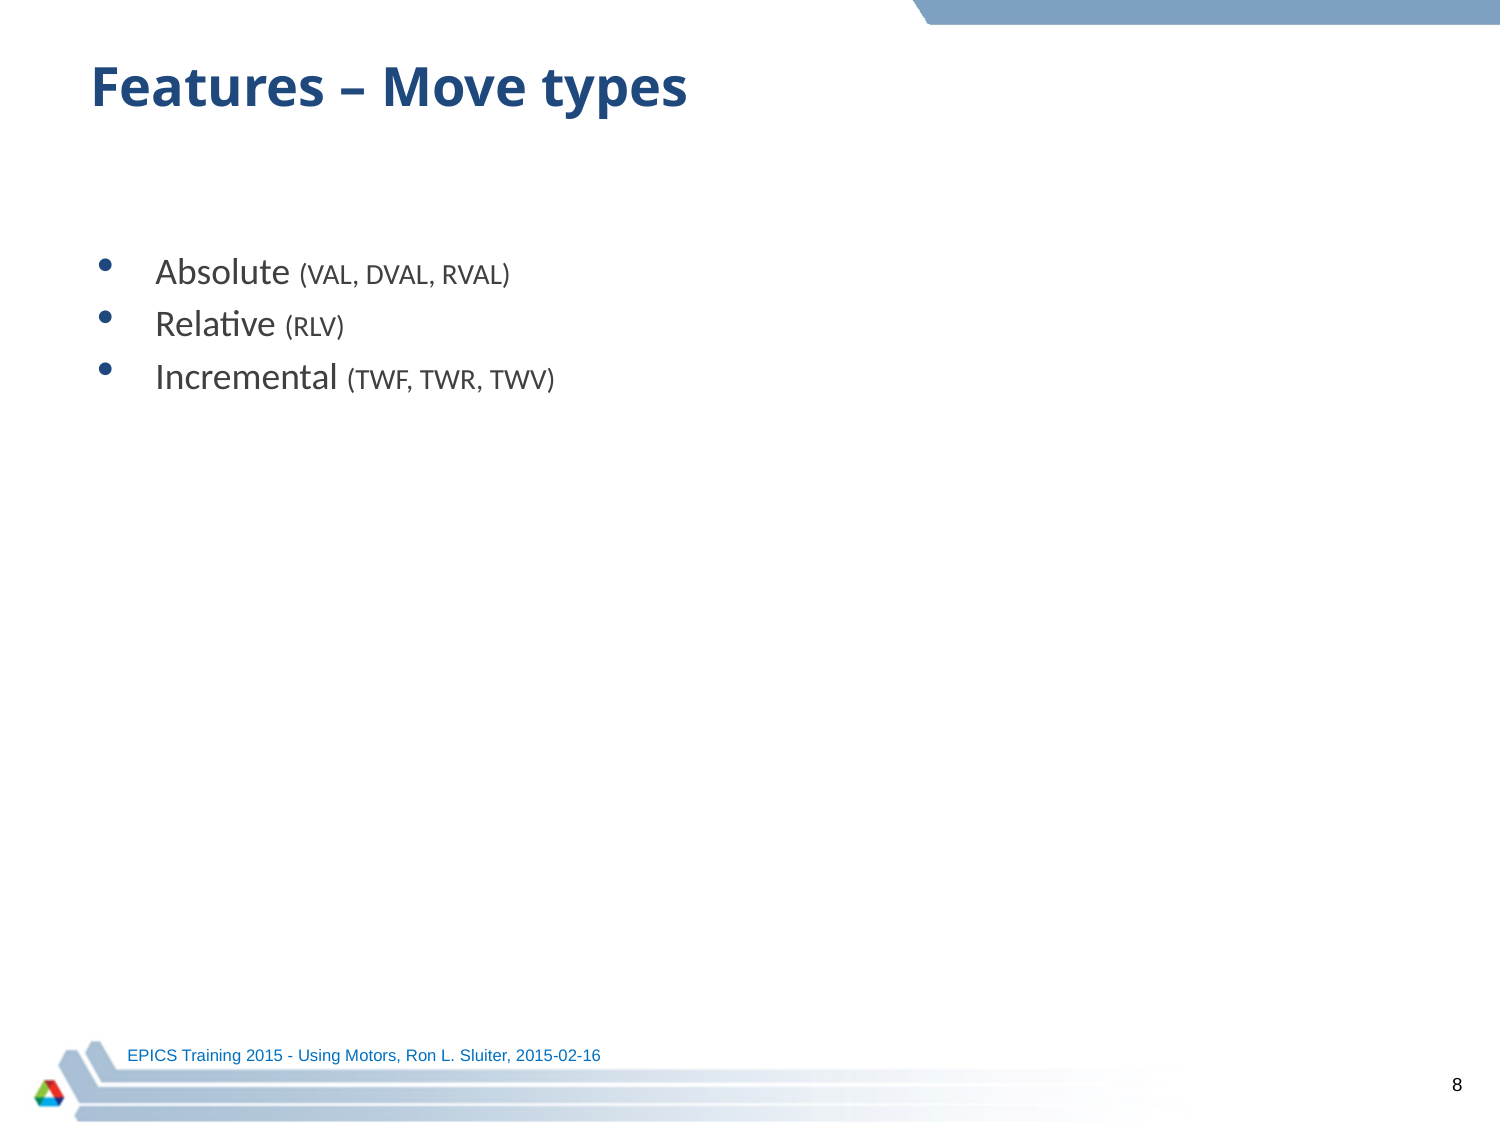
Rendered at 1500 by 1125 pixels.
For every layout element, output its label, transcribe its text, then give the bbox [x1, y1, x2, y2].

text_box <number> [1412, 1064, 1476, 1125]
picture [0, 1031, 1500, 1125]
picture [0, 0, 1500, 26]
title Features – Move types [75, 45, 1426, 233]
list Absolute (VAL, DVAL, RVAL) Relative (RLV) Incremental (TWF, TWR, TWV) [84, 239, 1459, 417]
